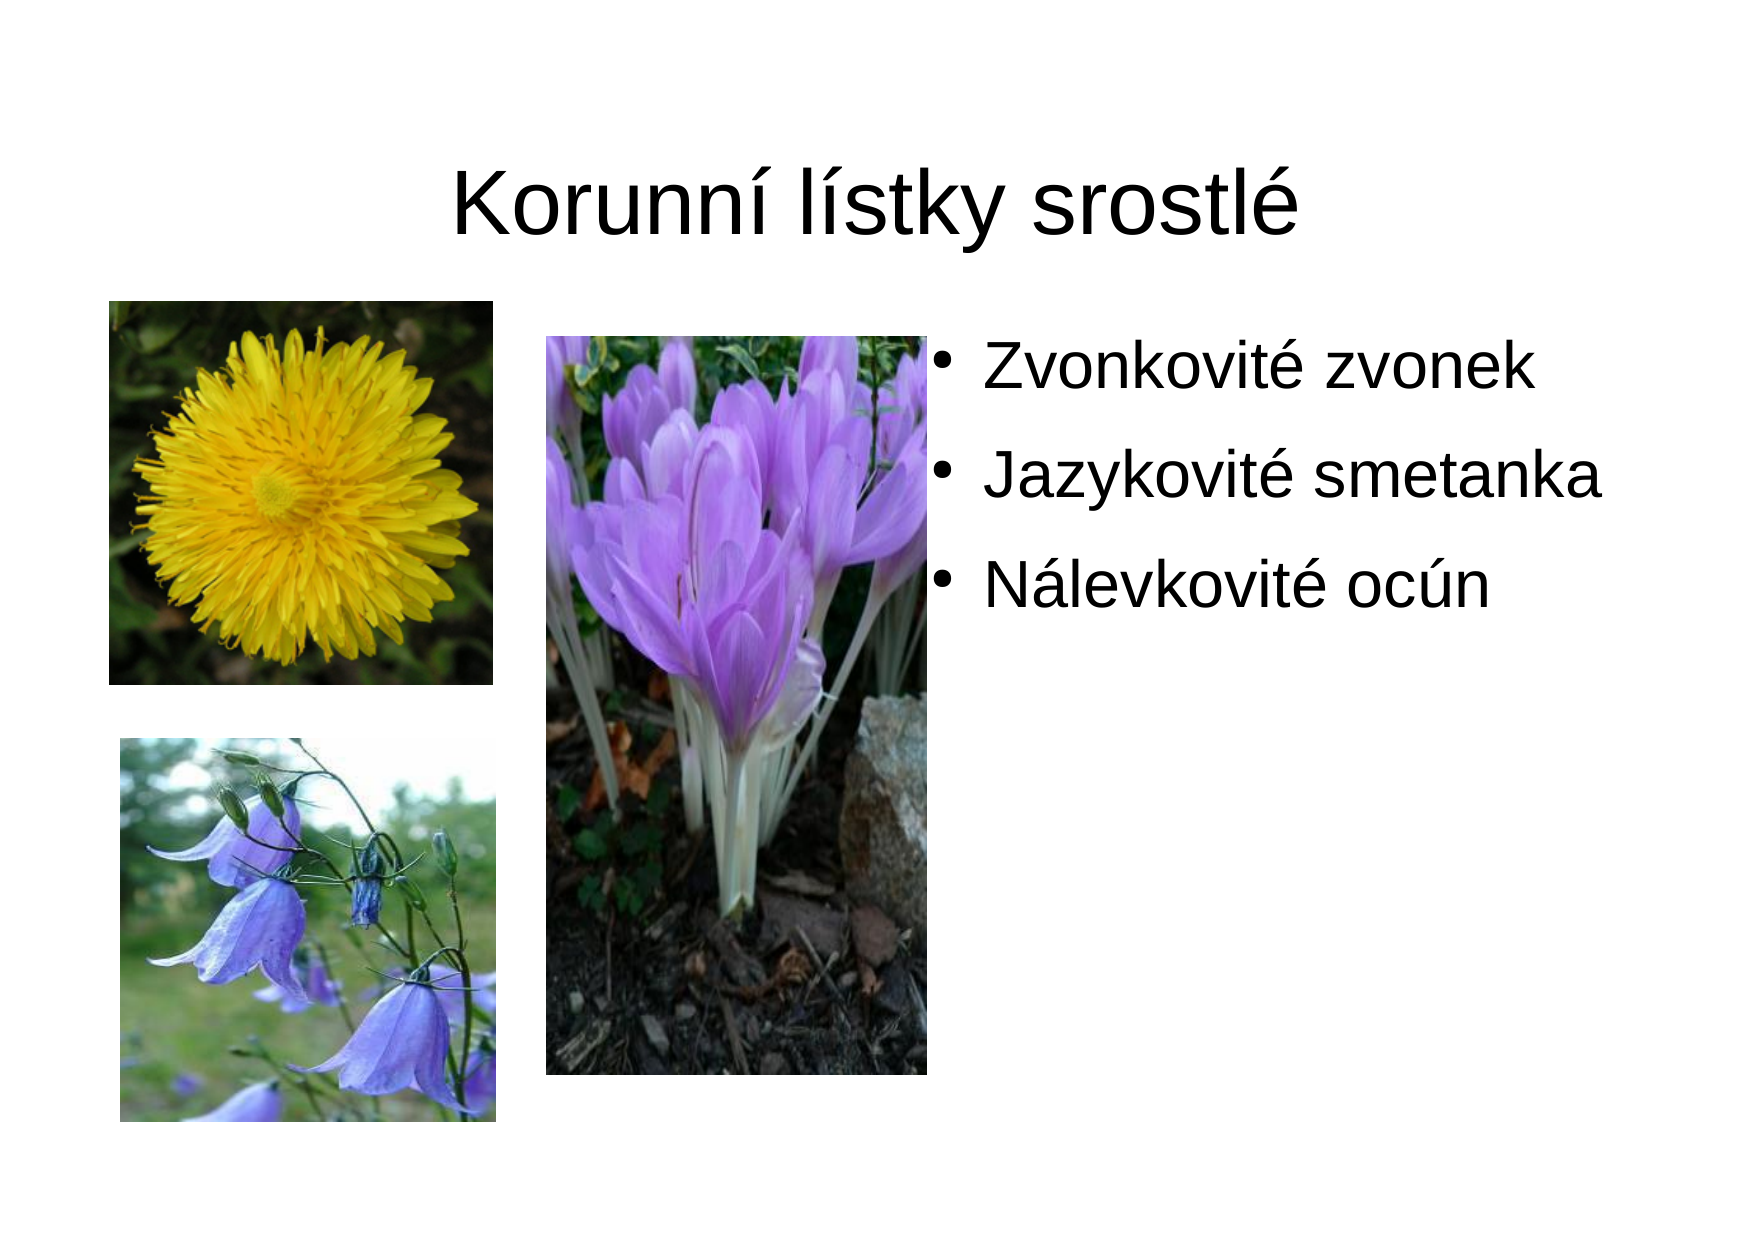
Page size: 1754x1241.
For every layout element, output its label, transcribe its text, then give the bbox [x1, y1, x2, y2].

picture [109, 301, 493, 685]
title Korunní lístky srostlé [140, 111, 1614, 284]
picture [120, 738, 496, 1123]
picture [546, 336, 927, 1075]
list Zvonkovité zvonek Jazykovité smetanka Nálevkovité ocún [895, 321, 1614, 1048]
